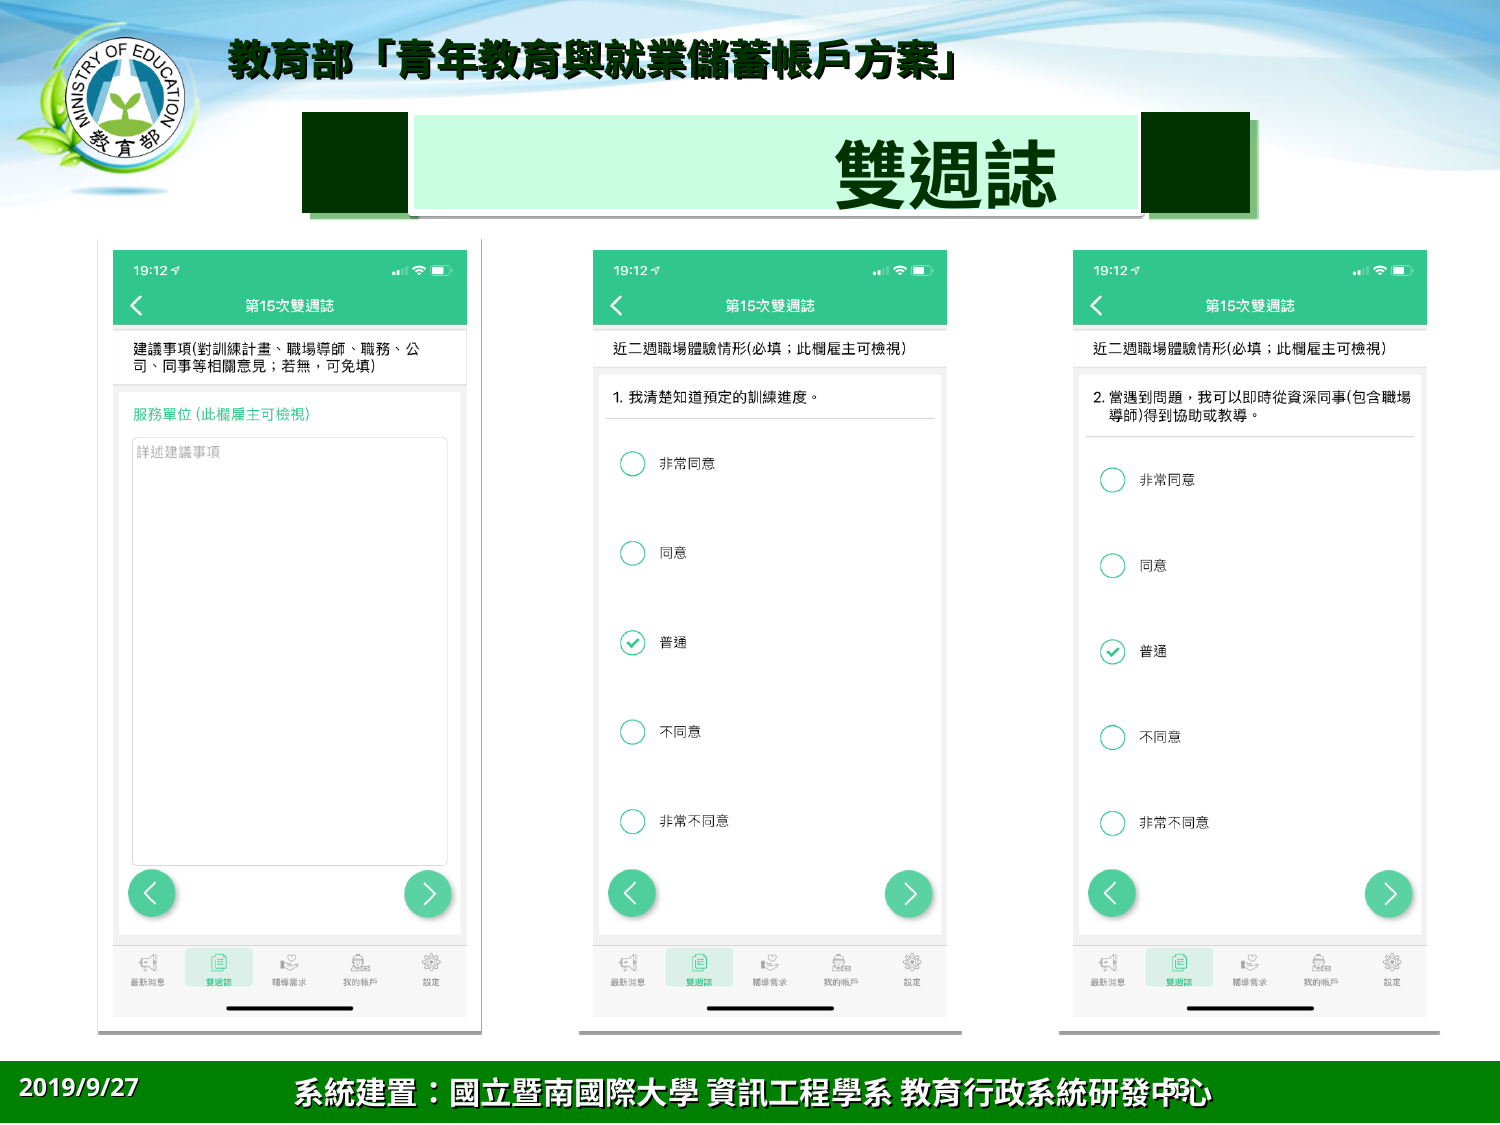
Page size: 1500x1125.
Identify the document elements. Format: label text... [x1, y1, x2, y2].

picture [112, 249, 467, 1017]
text_box [302, 112, 411, 213]
text_box 雙週誌 [411, 112, 1141, 213]
text_box 53 [1147, 1063, 1498, 1117]
text_box [1141, 112, 1250, 213]
picture [592, 249, 948, 1017]
text_box 2019/9/27 [3, 1063, 354, 1117]
picture [1072, 249, 1428, 1017]
